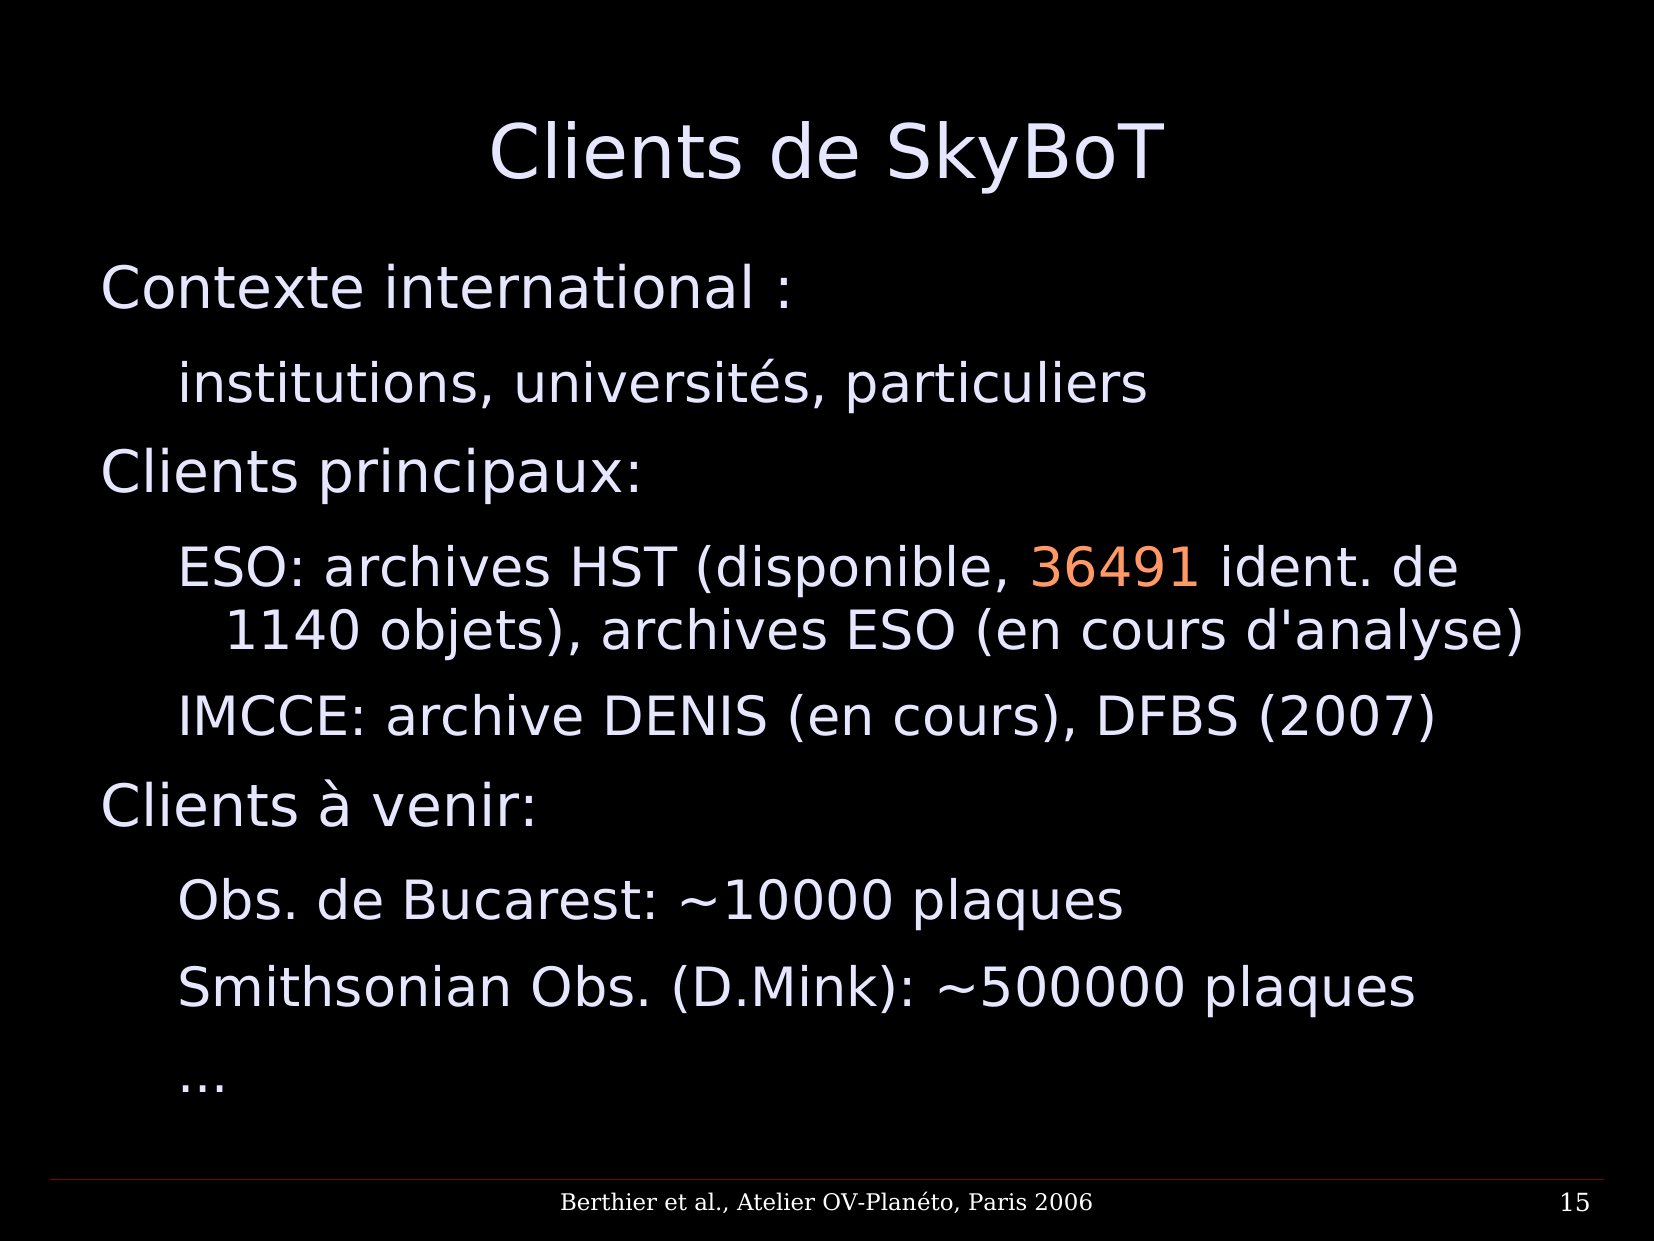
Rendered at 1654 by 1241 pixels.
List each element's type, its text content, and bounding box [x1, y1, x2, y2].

list Contexte international : institutions, universités, particuliers Clients principaux: ESO: archives HST (disponible, 36491 ident. de 1140 objets), archives ESO (en cours d'analyse) IMCCE: archive DENIS (en cours), DFBS (2007) Clients à venir: Obs. de Bucarest: ~10000 plaques Smithsonian Obs. (D.Mink): ~500000 plaques ... [82, 254, 1613, 1106]
title Clients de SkyBoT [82, 49, 1571, 254]
